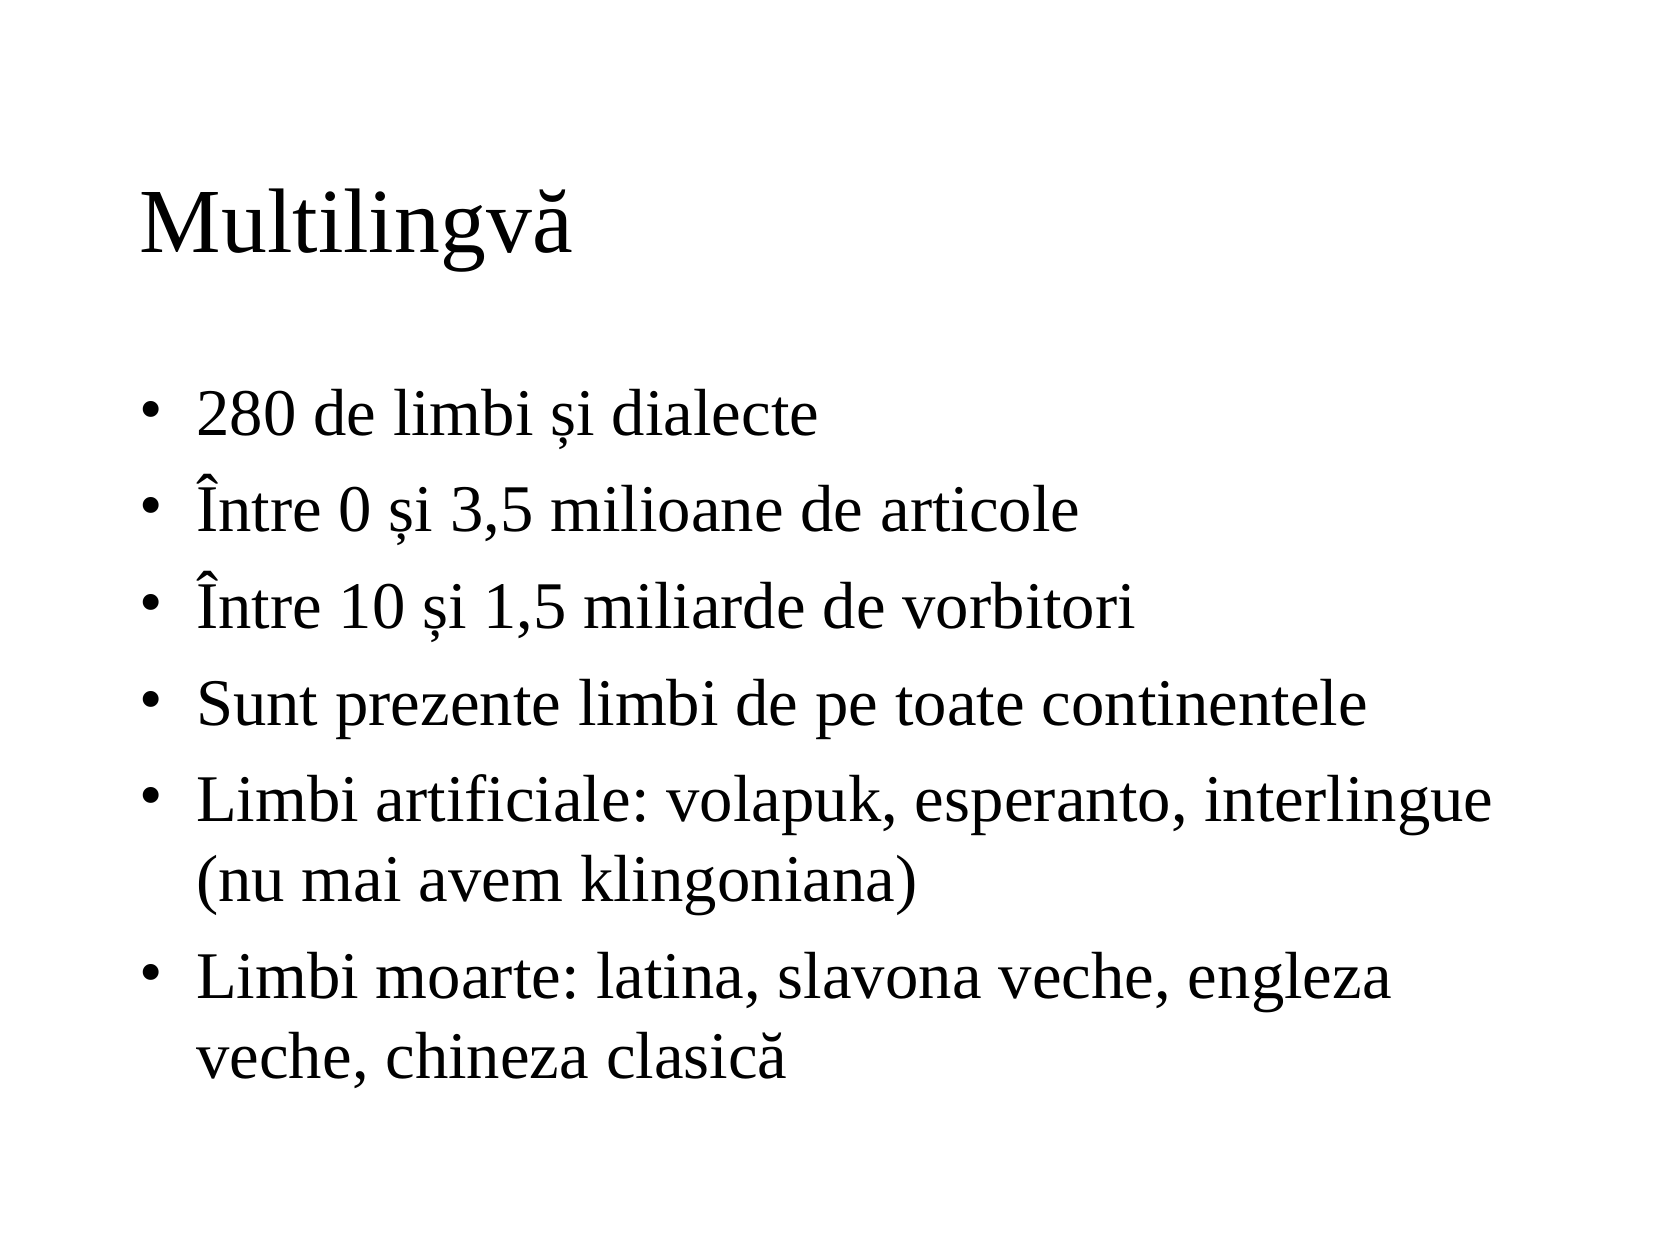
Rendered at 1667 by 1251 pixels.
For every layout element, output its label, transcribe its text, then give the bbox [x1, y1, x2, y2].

list 280 de limbi și dialecte Între 0 și 3,5 milioane de articole Între 10 și 1,5 miliarde de vorbitori Sunt prezente limbi de pe toate continentele Limbi artificiale: volapuk, esperanto, interlingue (nu mai avem klingoniana) Limbi moarte: latina, slavona veche, engleza veche, chineza clasică [124, 360, 1542, 1187]
title Multilingvă [124, 110, 1542, 320]
